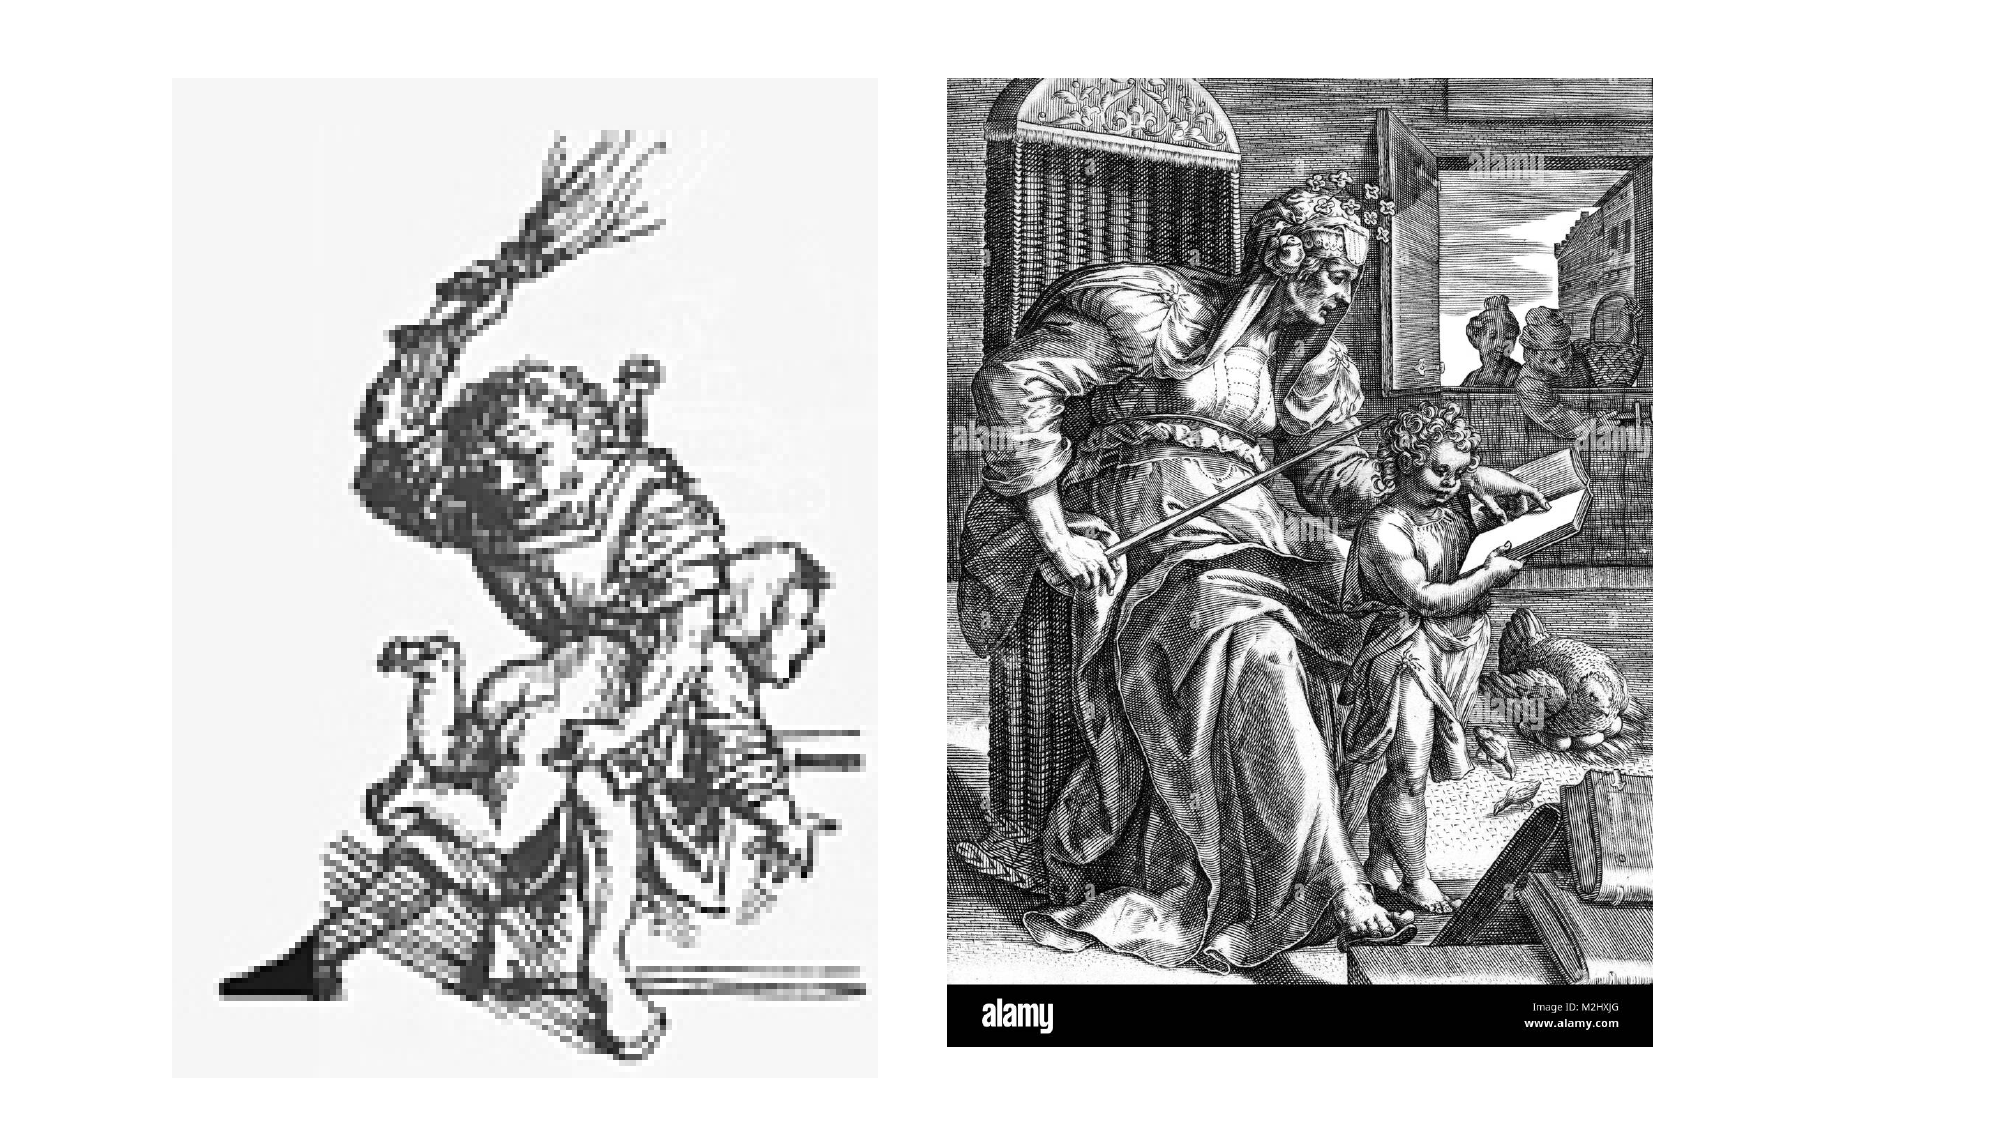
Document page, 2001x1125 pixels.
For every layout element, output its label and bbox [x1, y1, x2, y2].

picture [172, 78, 878, 1078]
picture [947, 78, 1653, 1047]
